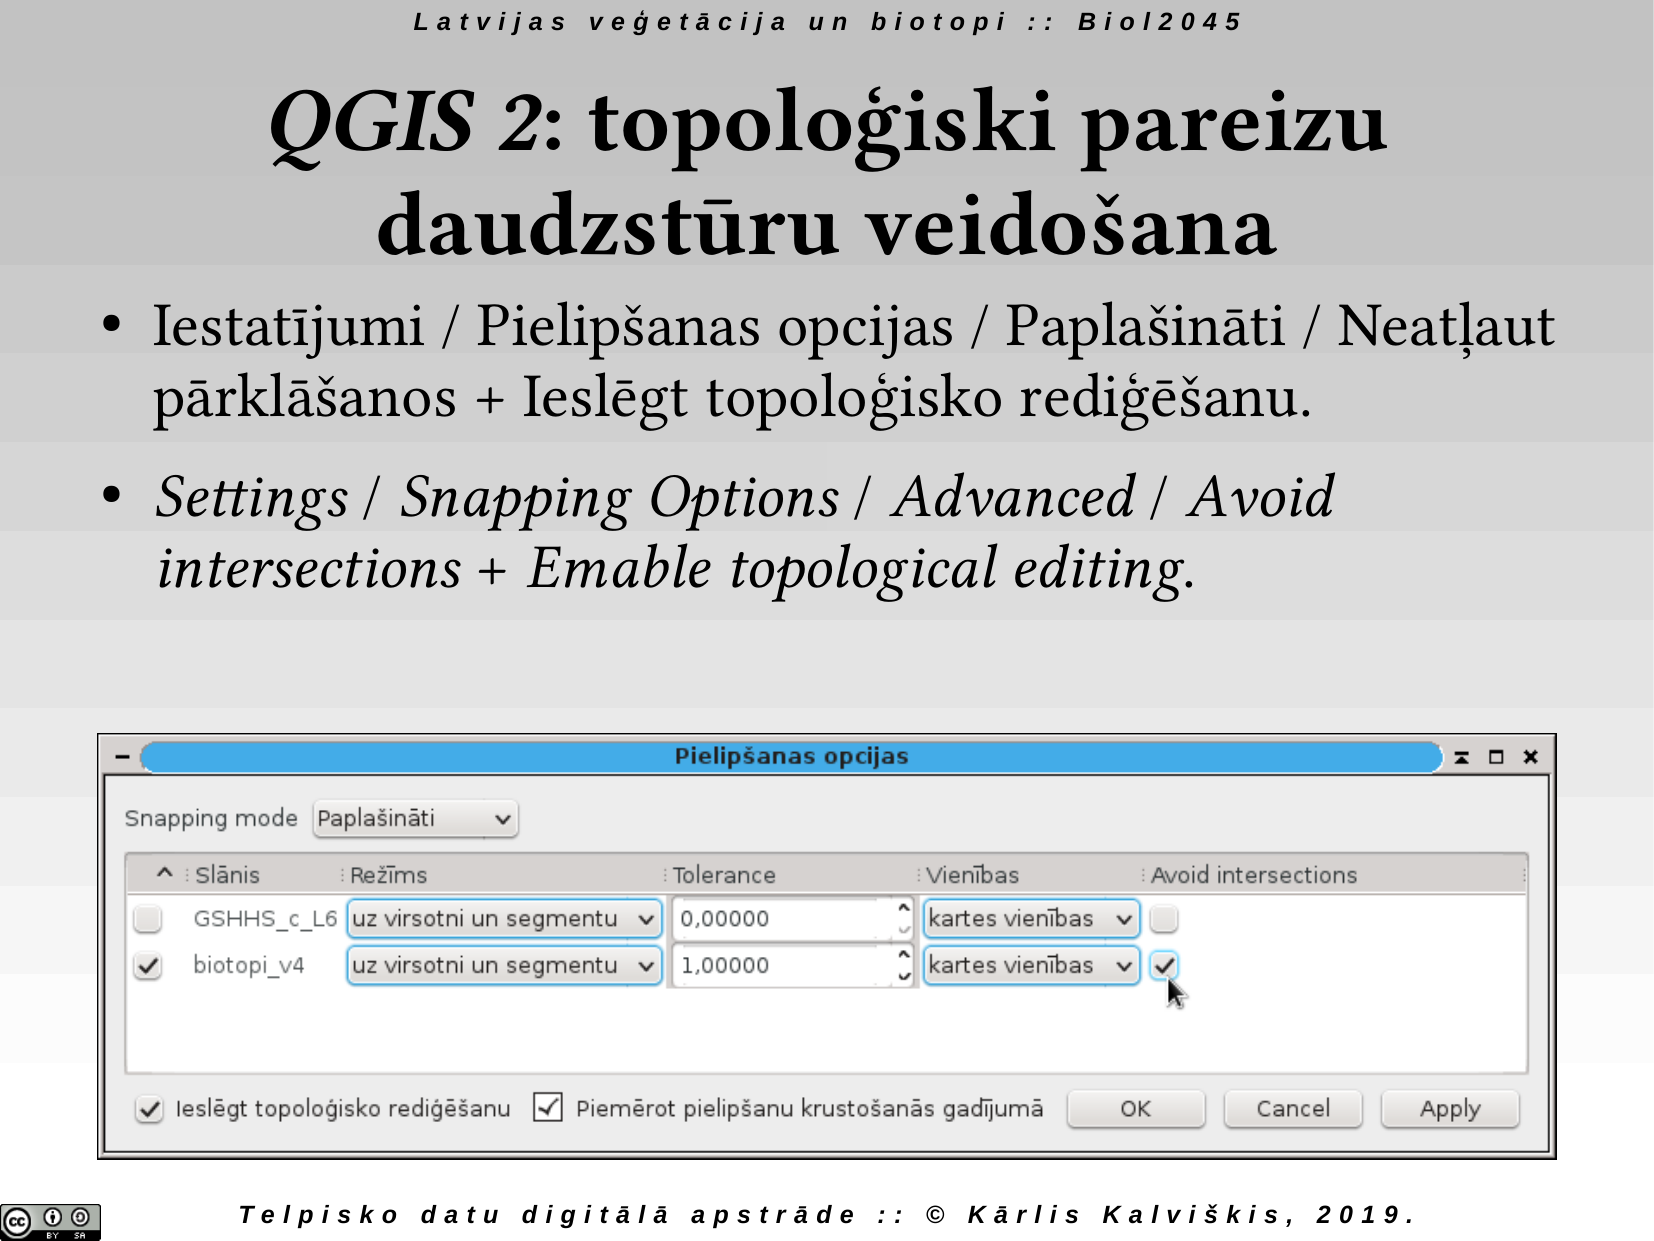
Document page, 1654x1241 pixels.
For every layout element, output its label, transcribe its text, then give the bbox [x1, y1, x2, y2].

list Iestatījumi / Pielipšanas opcijas / Paplašināti / Neatļaut pārklāšanos + Ieslēgt topoloģisko rediģēšanu. Settings / Snapping Options / Advanced / Avoid intersections + Emable topological editing. [82, 289, 1571, 1113]
picture [0, 0, 1654, 1241]
title QGIS 2: topoloģiski pareizu daudzstūru veidošana [29, 49, 1625, 296]
